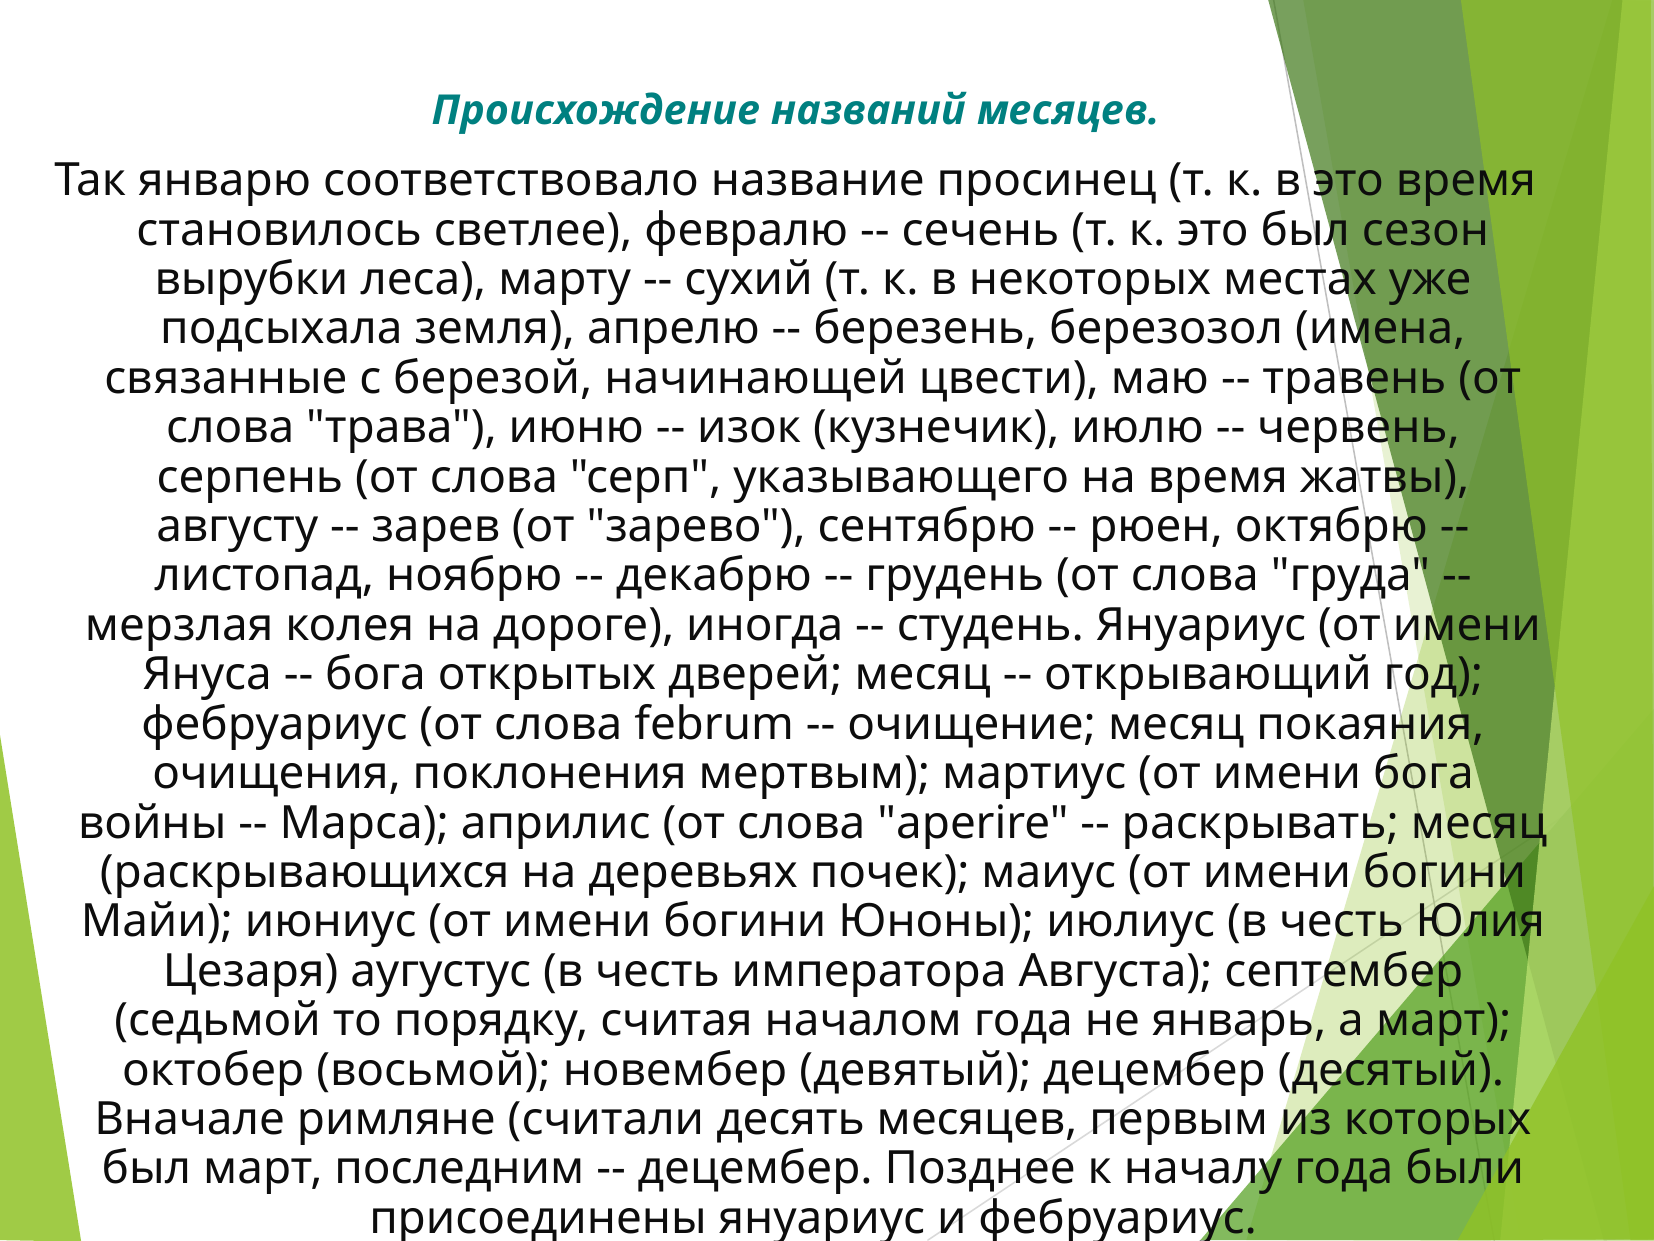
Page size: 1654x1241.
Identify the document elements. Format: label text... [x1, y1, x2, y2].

subtitle Происхождение названий месяцев. Так январю соответствовало название просинец (т. к. в это время становилось светлее), февралю -- сечень (т. к. это был сезон вырубки леса), марту -- сухий (т. к. в некоторых местах уже подсыхала земля), апрелю -- березень, березозол (имена, связанные с березой, начинающей цвести), маю -- травень (от слова "трава"), июню -- изок (кузнечик), июлю -- червень, серпень (от слова "серп", указывающего на время жатвы), августу -- зарев (от "зарево"), сентябрю -- рюен, октябрю -- листопад, ноябрю -- декабрю -- грудень (от слова "груда" -- мерзлая колея на дороге), иногда -- студень. Януариус (от имени Януса -- бога открытых дверей; месяц -- открывающий год); фебруариус (от слова februm -- очищение; месяц покаяния, очищения, поклонения мертвым); мартиус (от имени бога войны -- Марса); априлис (от слова "aperire" -- раскрывать; месяц (раскрывающихся на деревьях почек); маиус (от имени богини Майи); июниус (от имени богини Юноны); июлиус (в честь Юлия Цезаря) аугустус (в честь императора Августа); септембер (седьмой то порядку, считая началом года не январь, а март); октобер (восьмой); новембер (девятый); децембер (десятый). Вначале римляне (считали десять месяцев, первым из которых был март, последним -- децембер. Позднее к началу года были присоединены януариус и фебруариус. [0, 81, 1565, 1241]
